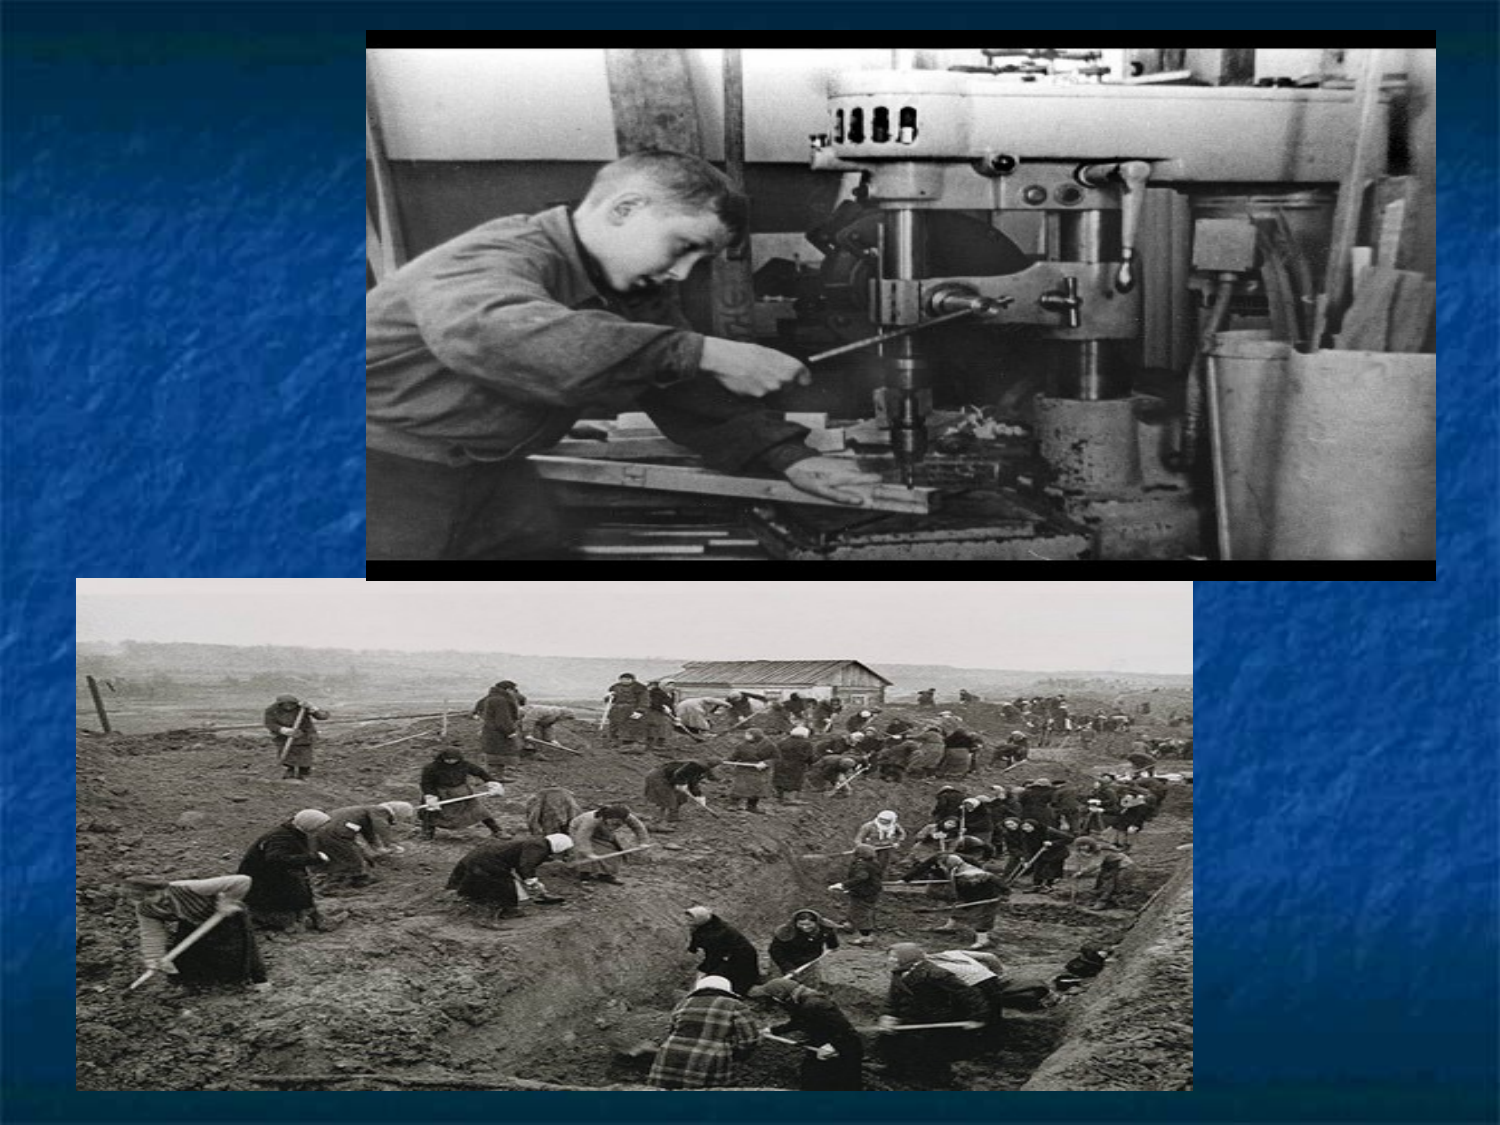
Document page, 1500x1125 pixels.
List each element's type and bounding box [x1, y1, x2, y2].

picture [76, 31, 1436, 1091]
